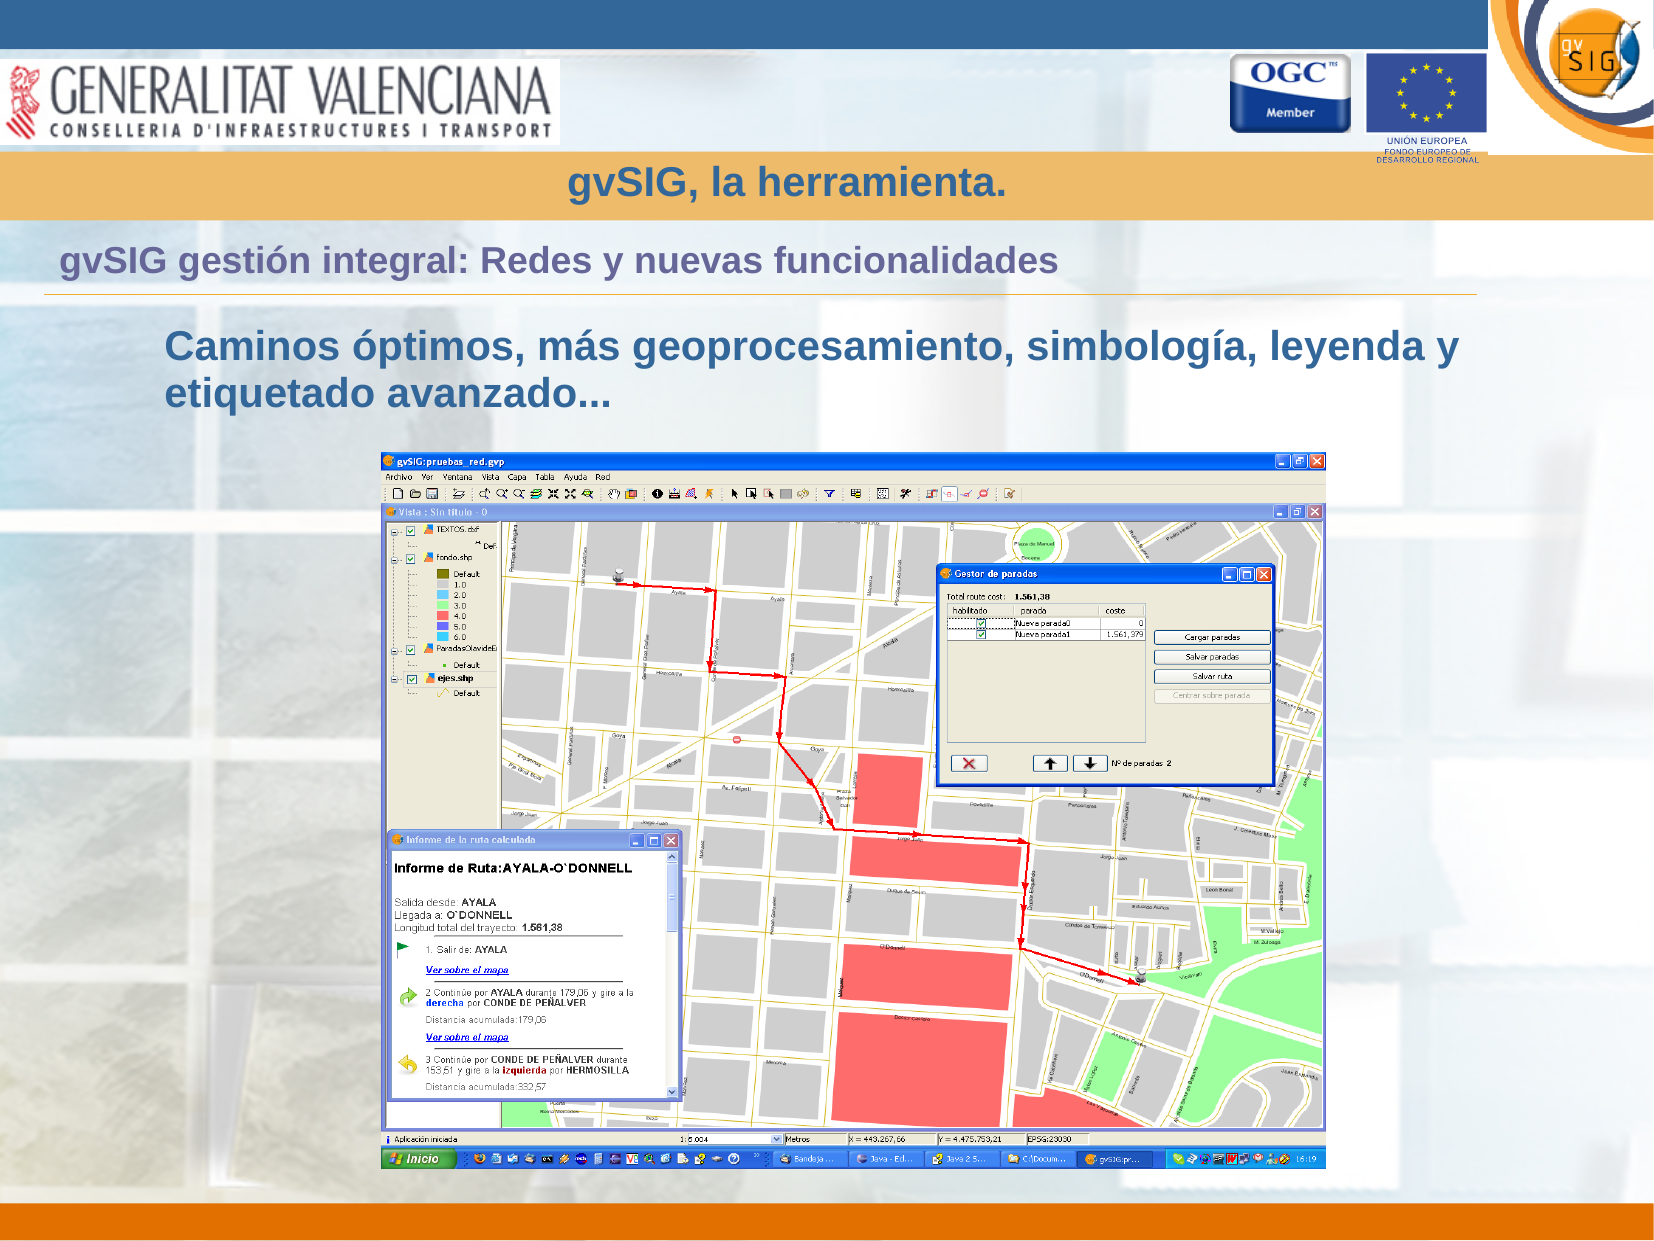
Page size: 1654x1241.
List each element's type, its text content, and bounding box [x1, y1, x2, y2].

picture [0, 59, 560, 145]
text_box Caminos óptimos, más geoprocesamiento, simbología, leyenda y etiquetado avanzado... [149, 315, 1574, 438]
text_box gvSIG gestión integral: Redes y nuevas funcionalidades [44, 231, 1289, 303]
picture [1364, 0, 1654, 155]
picture [1230, 54, 1351, 133]
text_box gvSIG, la herramienta. [0, 151, 1575, 228]
picture [381, 452, 1326, 1169]
